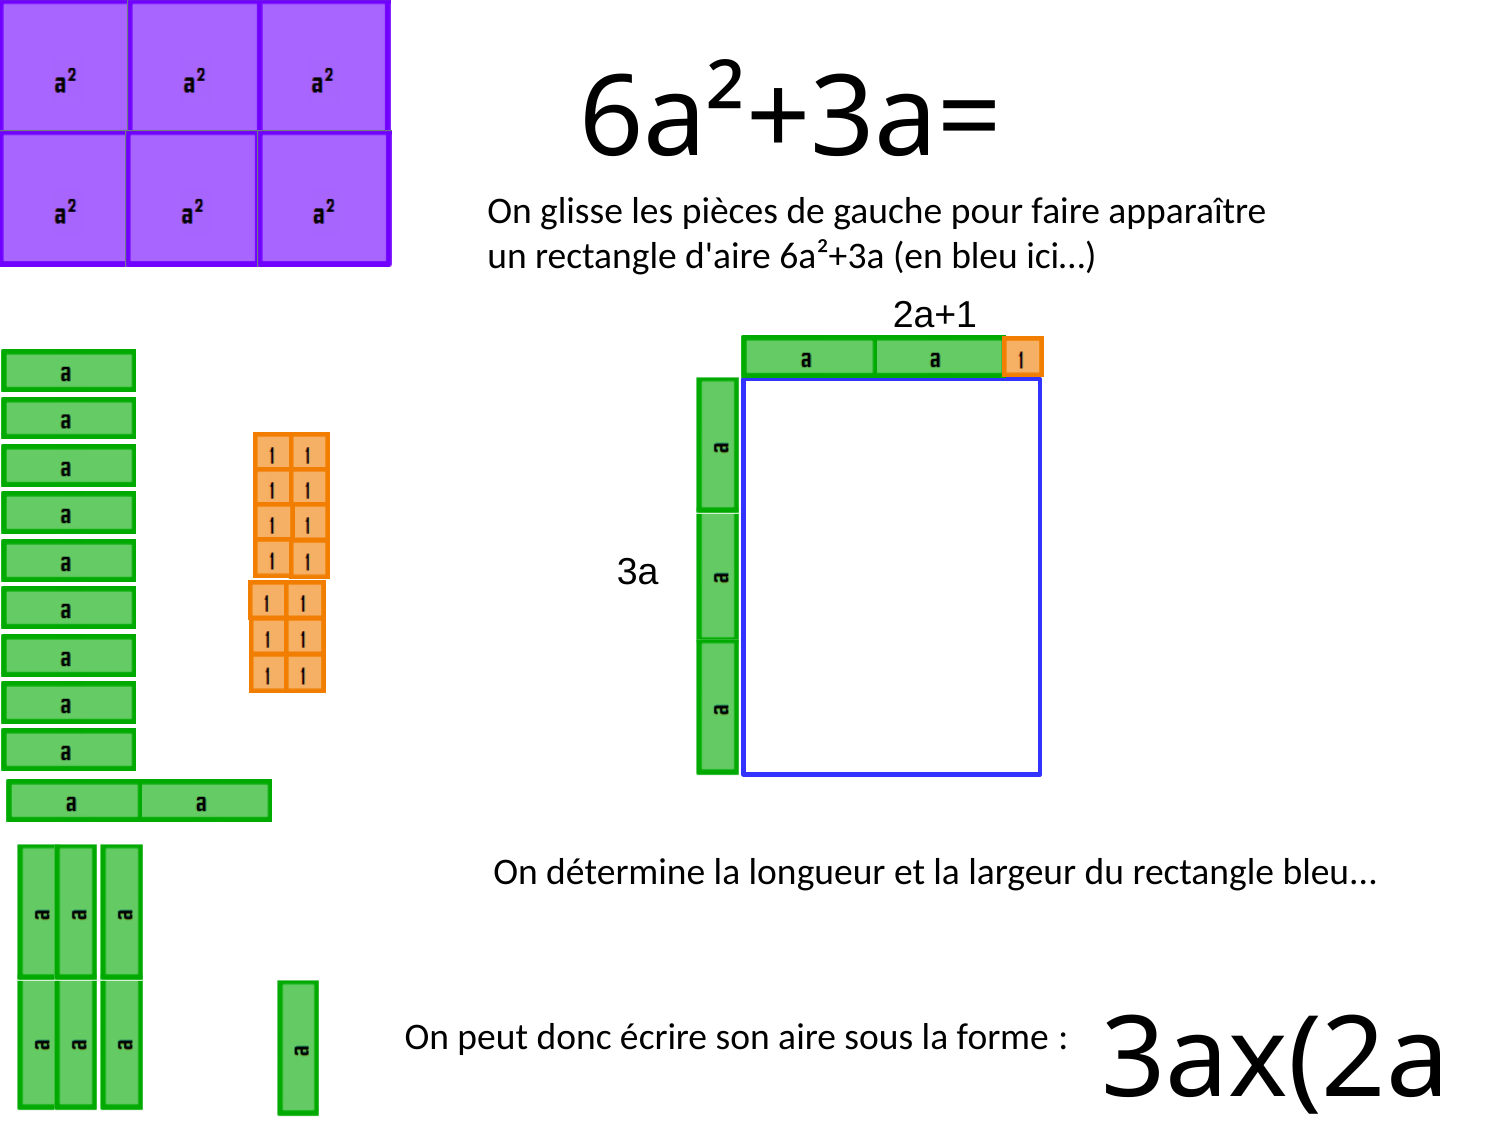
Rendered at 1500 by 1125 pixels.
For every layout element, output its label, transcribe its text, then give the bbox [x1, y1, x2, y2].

picture [0, 397, 136, 439]
picture [17, 844, 97, 1111]
picture [277, 980, 319, 1117]
text_box On détermine la longueur et la largeur du rectangle bleu... [478, 840, 1394, 945]
text_box 3ax(2a +1) [1086, 968, 1500, 1122]
picture [0, 539, 136, 582]
picture [0, 0, 392, 267]
picture [0, 444, 136, 487]
picture [0, 728, 136, 771]
text_box On peut donc écrire son aire sous la forme : [389, 1014, 1101, 1075]
text_box [743, 379, 1041, 775]
text_box On glisse les pièces de gauche pour faire apparaître un rectangle d'aire 6a²+3a (en bleu ici…) [472, 178, 1291, 284]
picture [0, 349, 136, 392]
picture [100, 844, 143, 1111]
picture [0, 491, 136, 534]
picture [5, 779, 272, 822]
text_box 3a [602, 543, 674, 601]
text_box 6a²+3a= [564, 35, 1017, 186]
picture [0, 634, 136, 677]
picture [0, 681, 136, 724]
picture [740, 335, 1044, 378]
text_box 2a+1 [878, 285, 993, 335]
picture [0, 586, 136, 629]
picture [696, 377, 739, 776]
picture [248, 580, 326, 693]
picture [253, 432, 330, 579]
